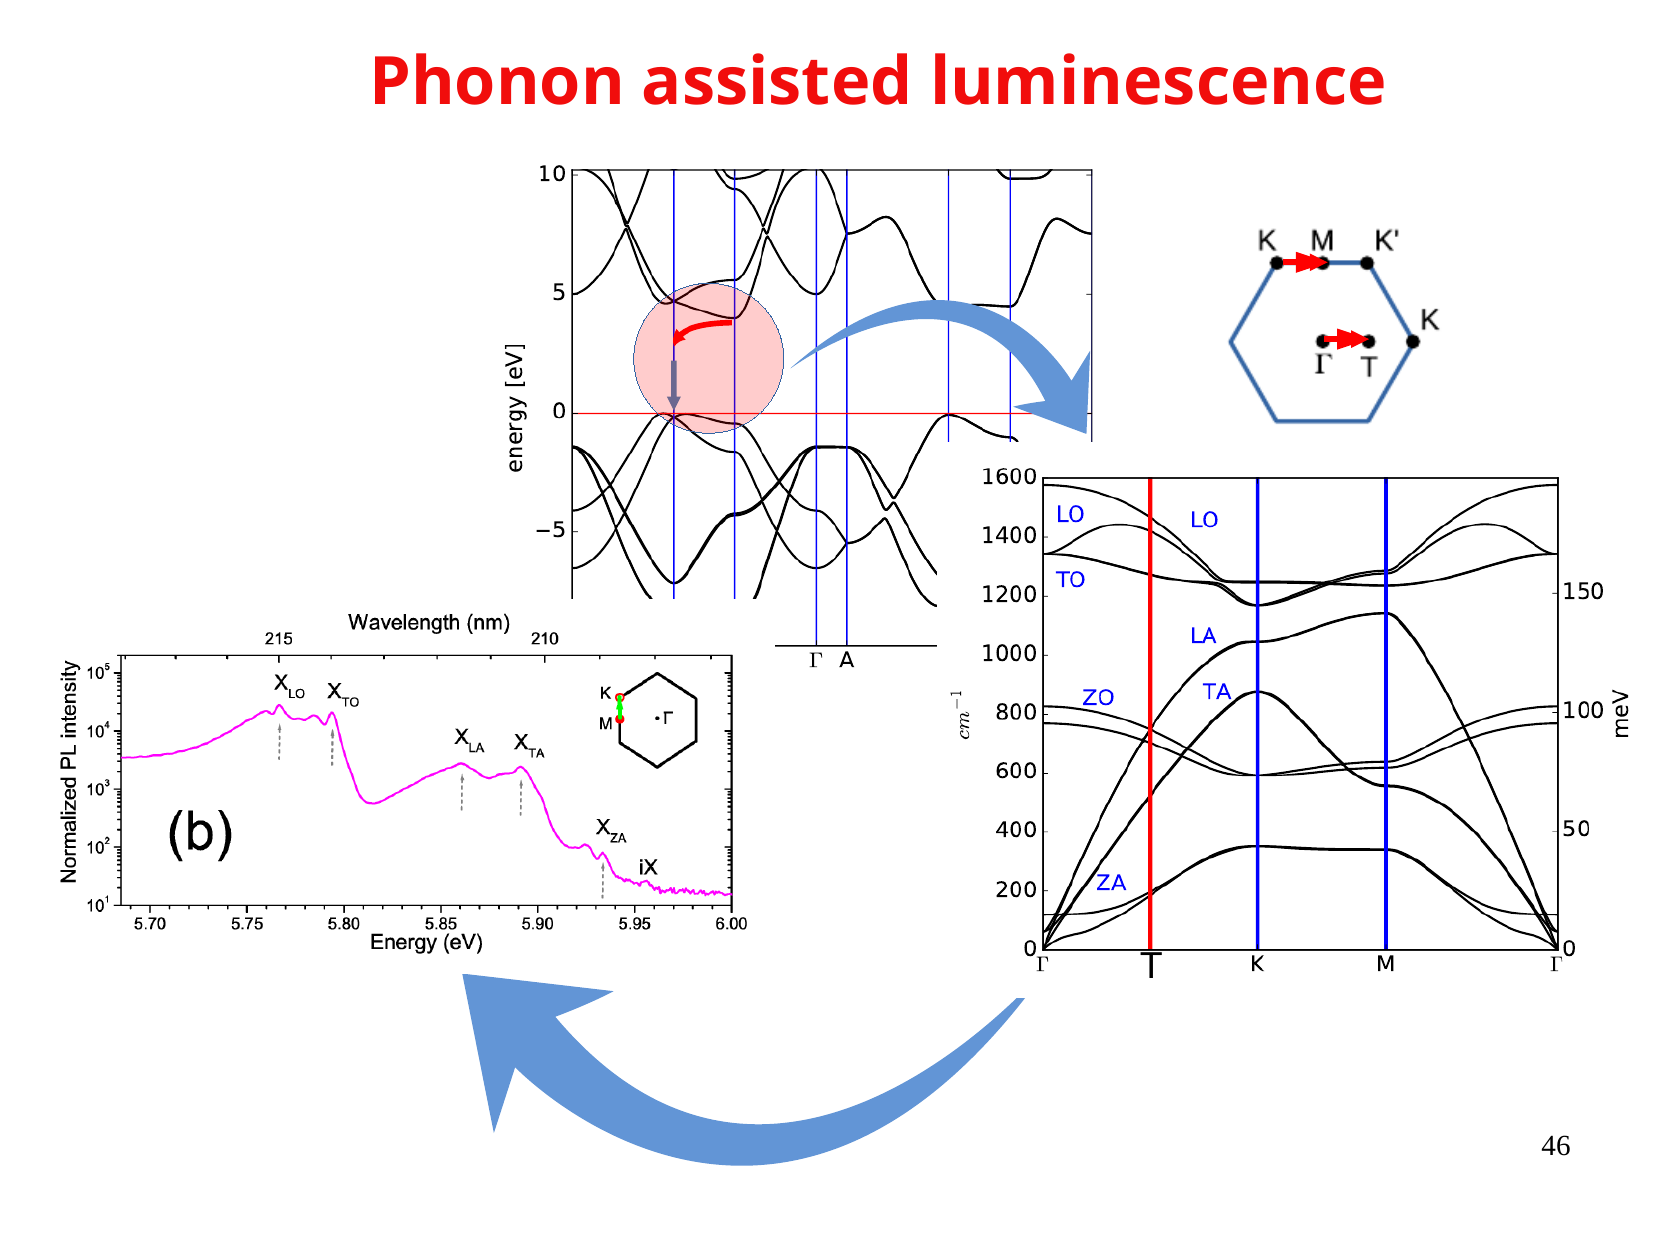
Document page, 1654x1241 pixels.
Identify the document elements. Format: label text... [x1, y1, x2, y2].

text_box Phonon assisted luminescence [354, 26, 1322, 115]
text_box [633, 283, 784, 434]
picture [37, 133, 1643, 1191]
text_box T [1125, 937, 1178, 995]
